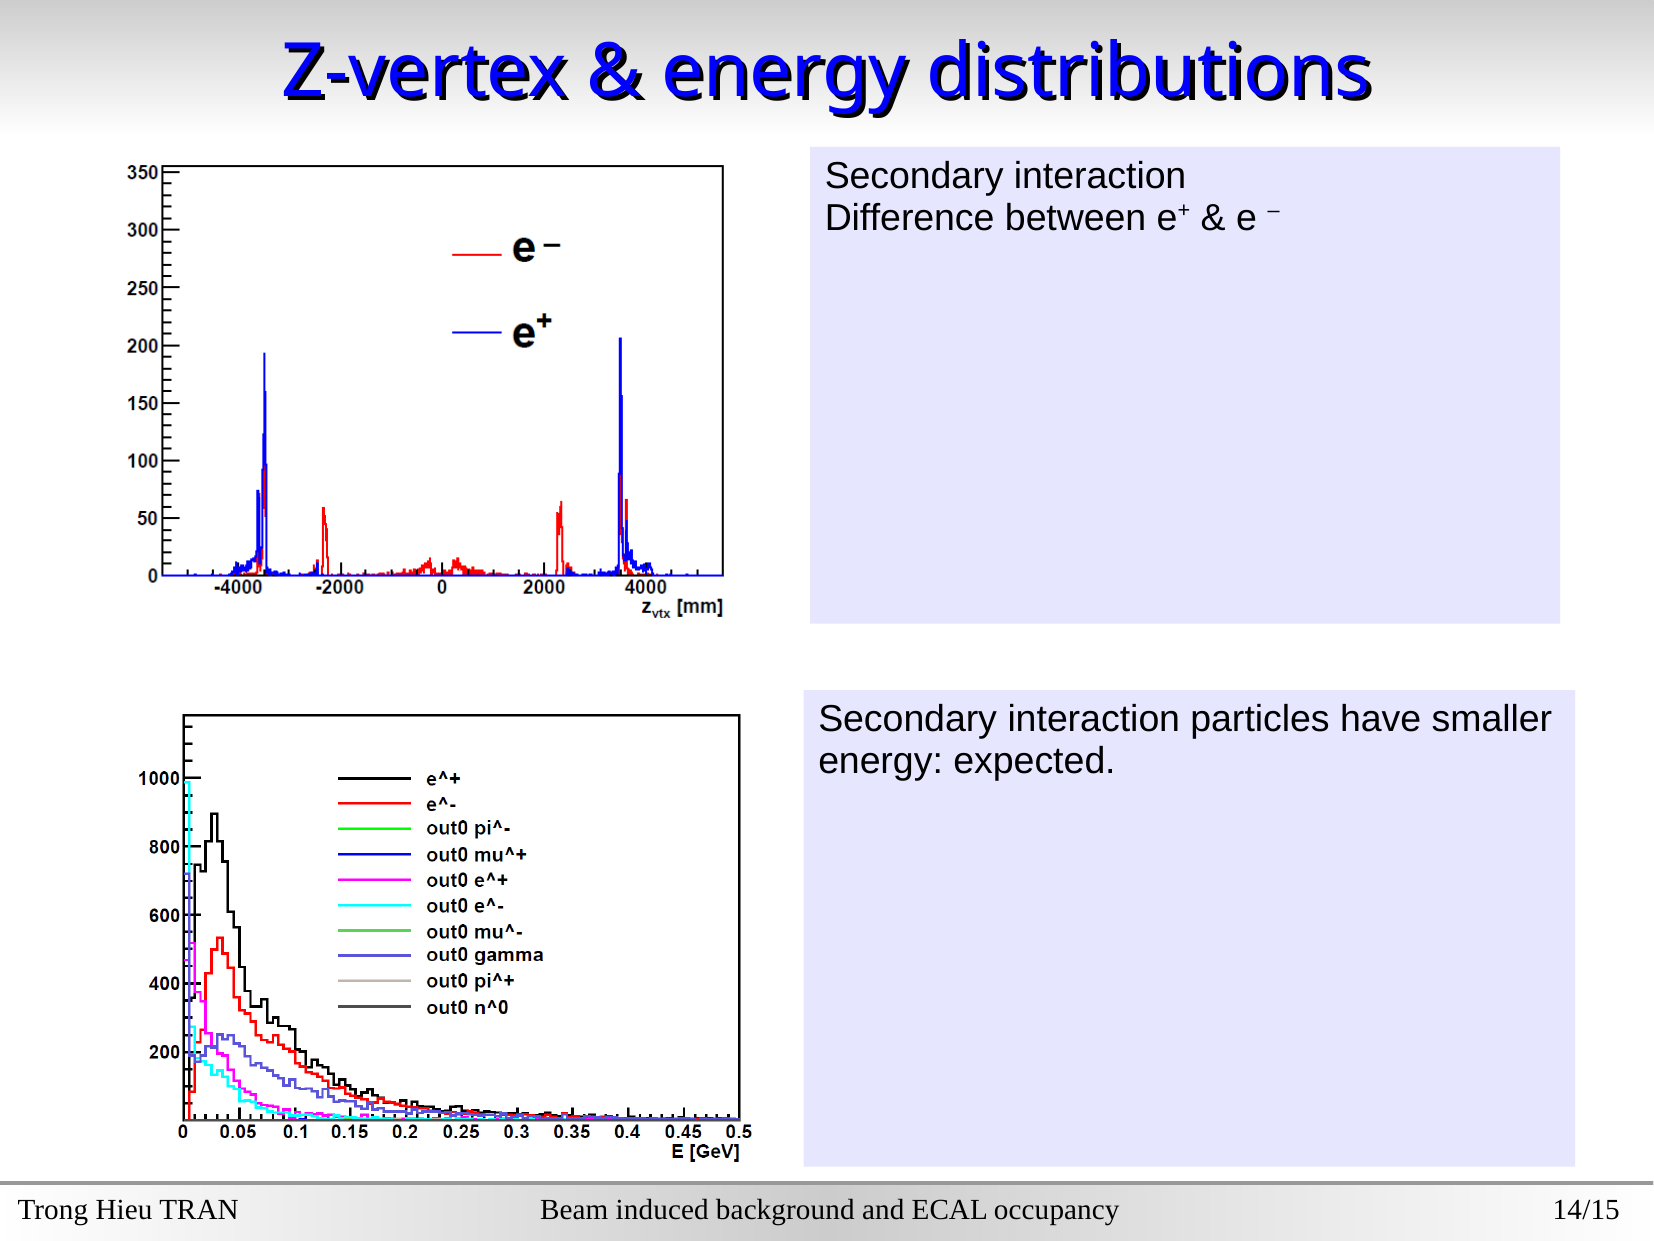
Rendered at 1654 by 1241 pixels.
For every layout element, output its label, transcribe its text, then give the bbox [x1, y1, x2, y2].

title Z-vertex & energy distributions [0, 0, 1654, 136]
picture [120, 155, 1471, 631]
text_box Secondary interaction Difference between e+ & e – [810, 146, 1561, 624]
text_box Secondary interaction particles have smaller energy: expected. [803, 690, 1576, 1167]
picture [135, 703, 1486, 1171]
